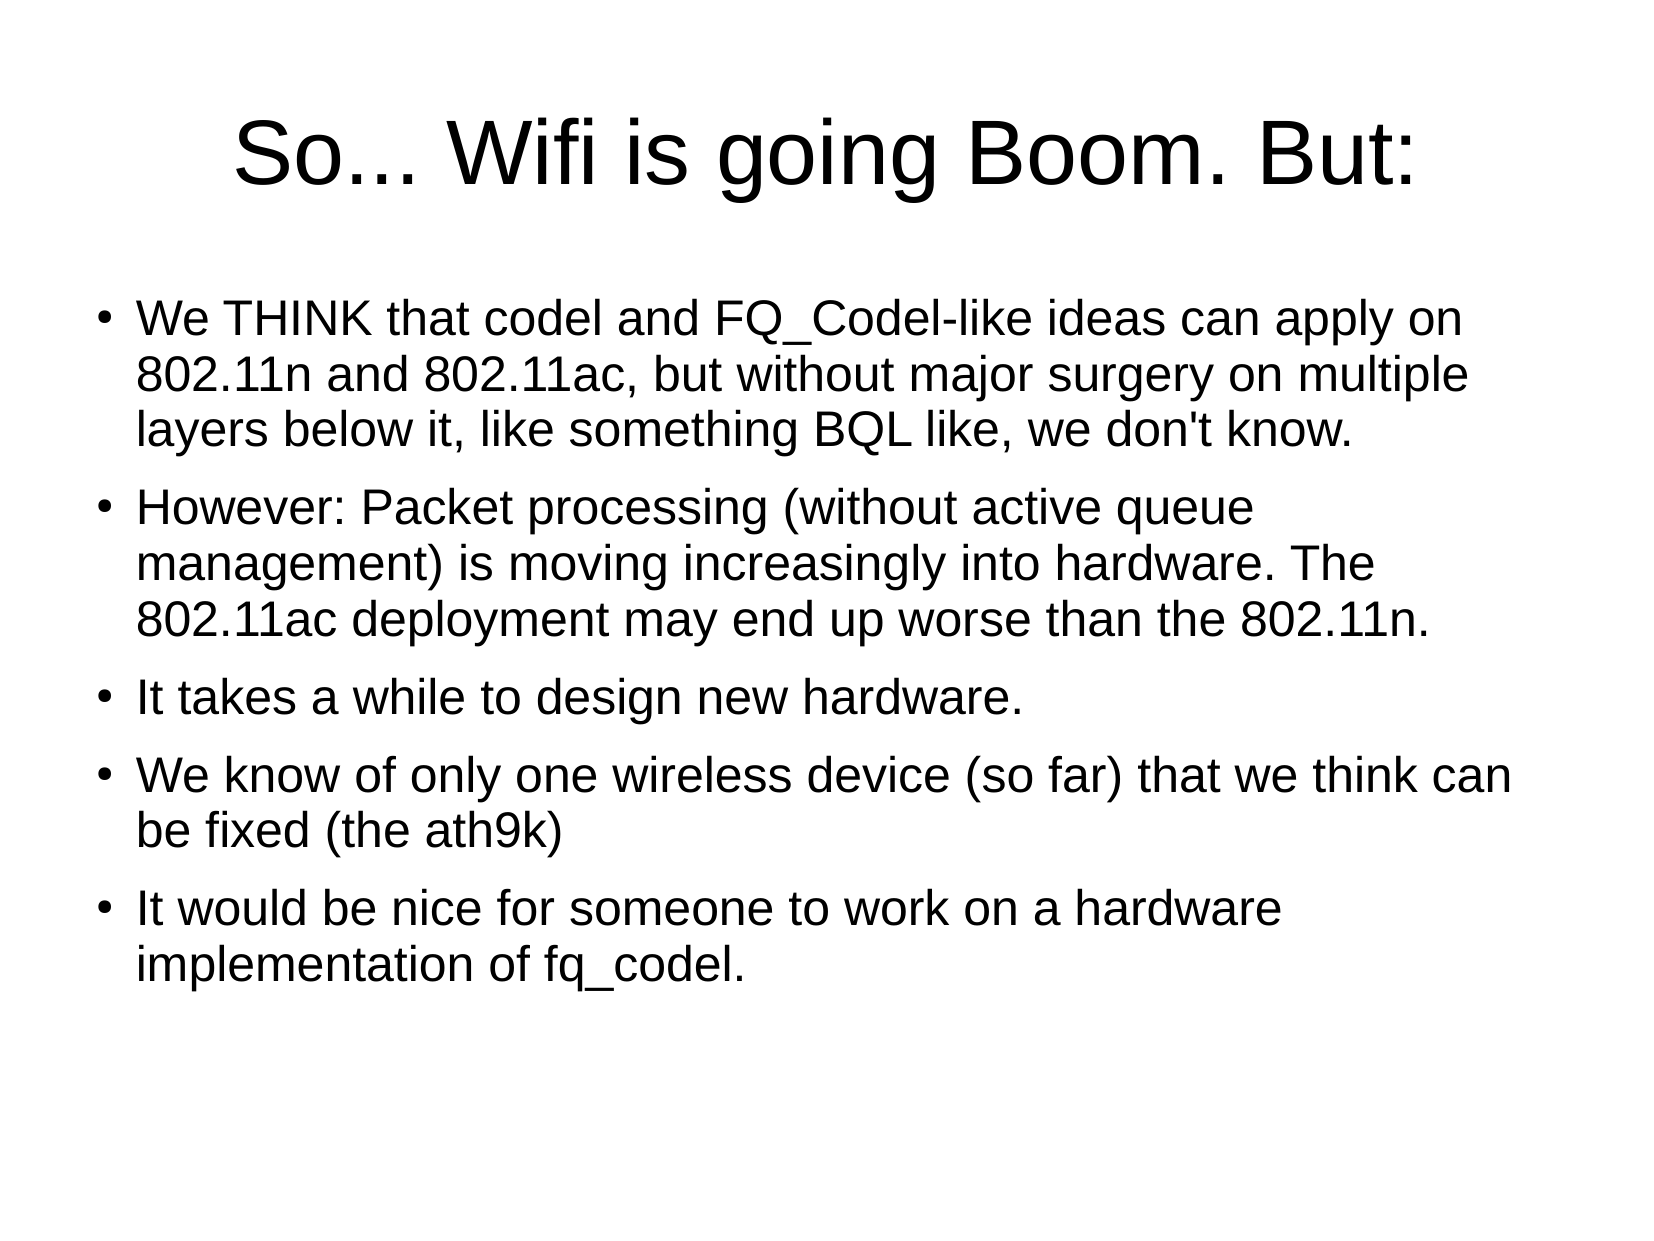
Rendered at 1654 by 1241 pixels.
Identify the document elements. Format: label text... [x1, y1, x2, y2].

title So... Wifi is going Boom. But: [82, 49, 1571, 257]
list We THINK that codel and FQ_Codel-like ideas can apply on 802.11n and 802.11ac, but without major surgery on multiple layers below it, like something BQL like, we don't know. However: Packet processing (without active queue management) is moving increasingly into hardware. The 802.11ac deployment may end up worse than the 802.11n. It takes a while to design new hardware. We know of only one wireless device (so far) that we think can be fixed (the ath9k) It would be nice for someone to work on a hardware implementation of fq_codel. [82, 290, 1538, 1010]
